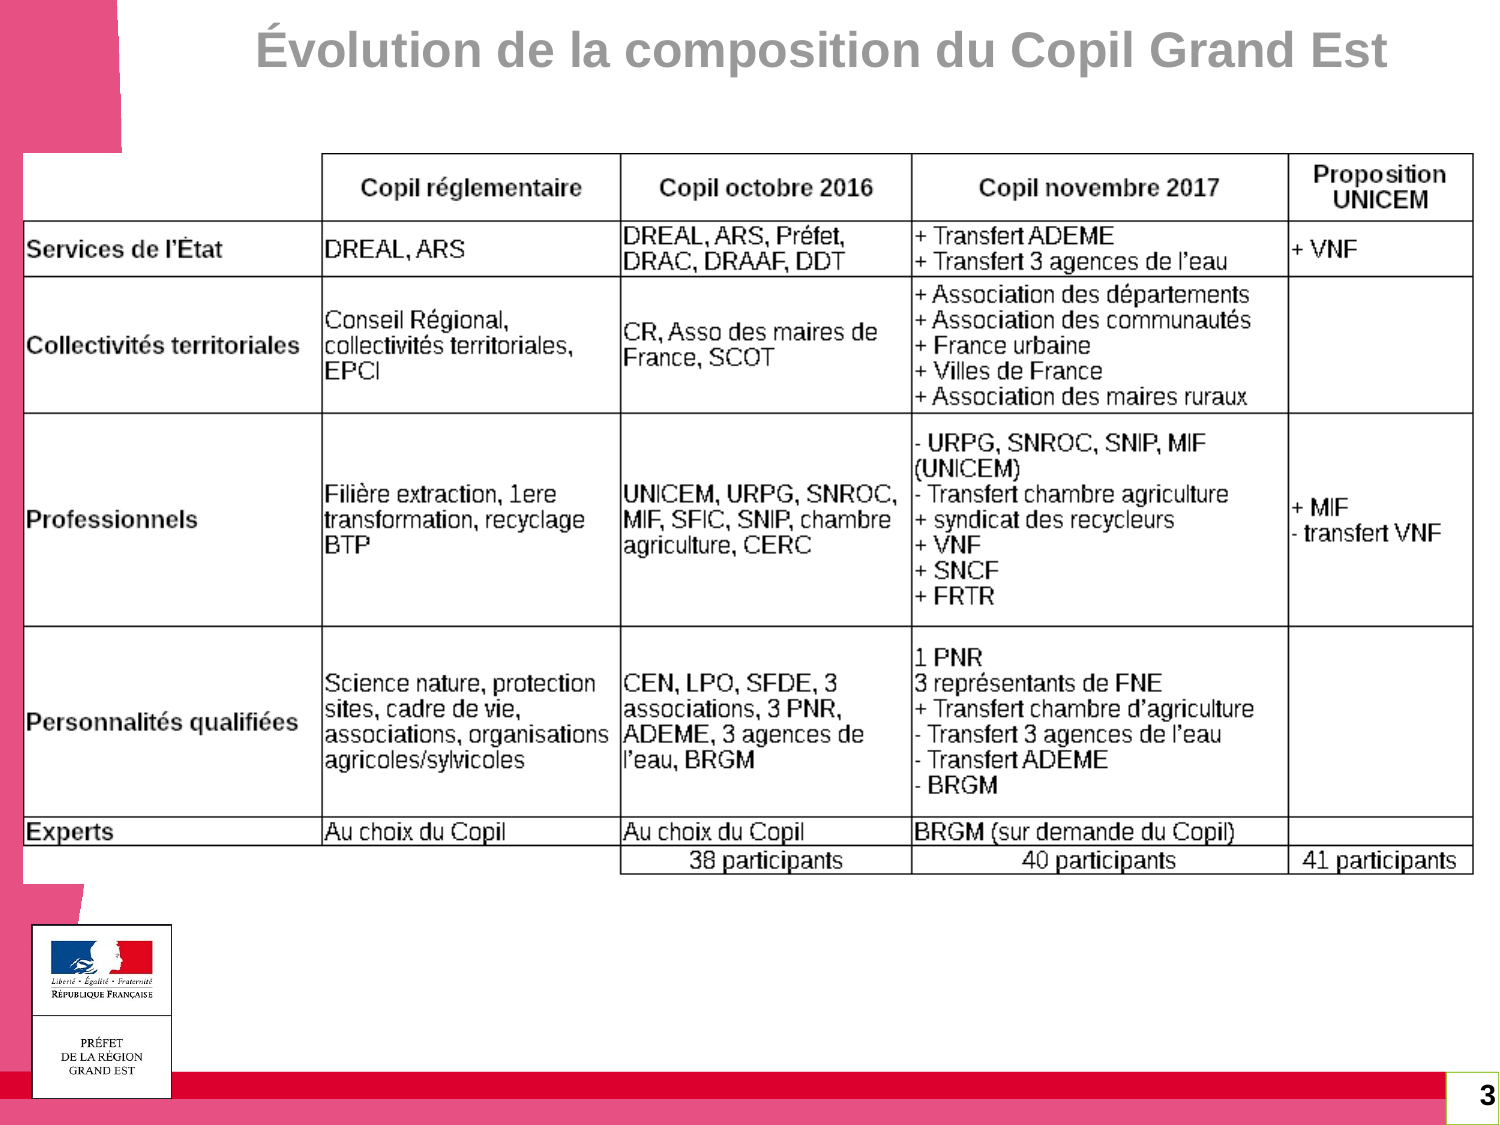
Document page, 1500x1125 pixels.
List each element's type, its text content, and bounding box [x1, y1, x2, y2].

picture [0, 0, 1499, 1125]
title Évolution de la composition du Copil Grand Est [171, 11, 1474, 88]
